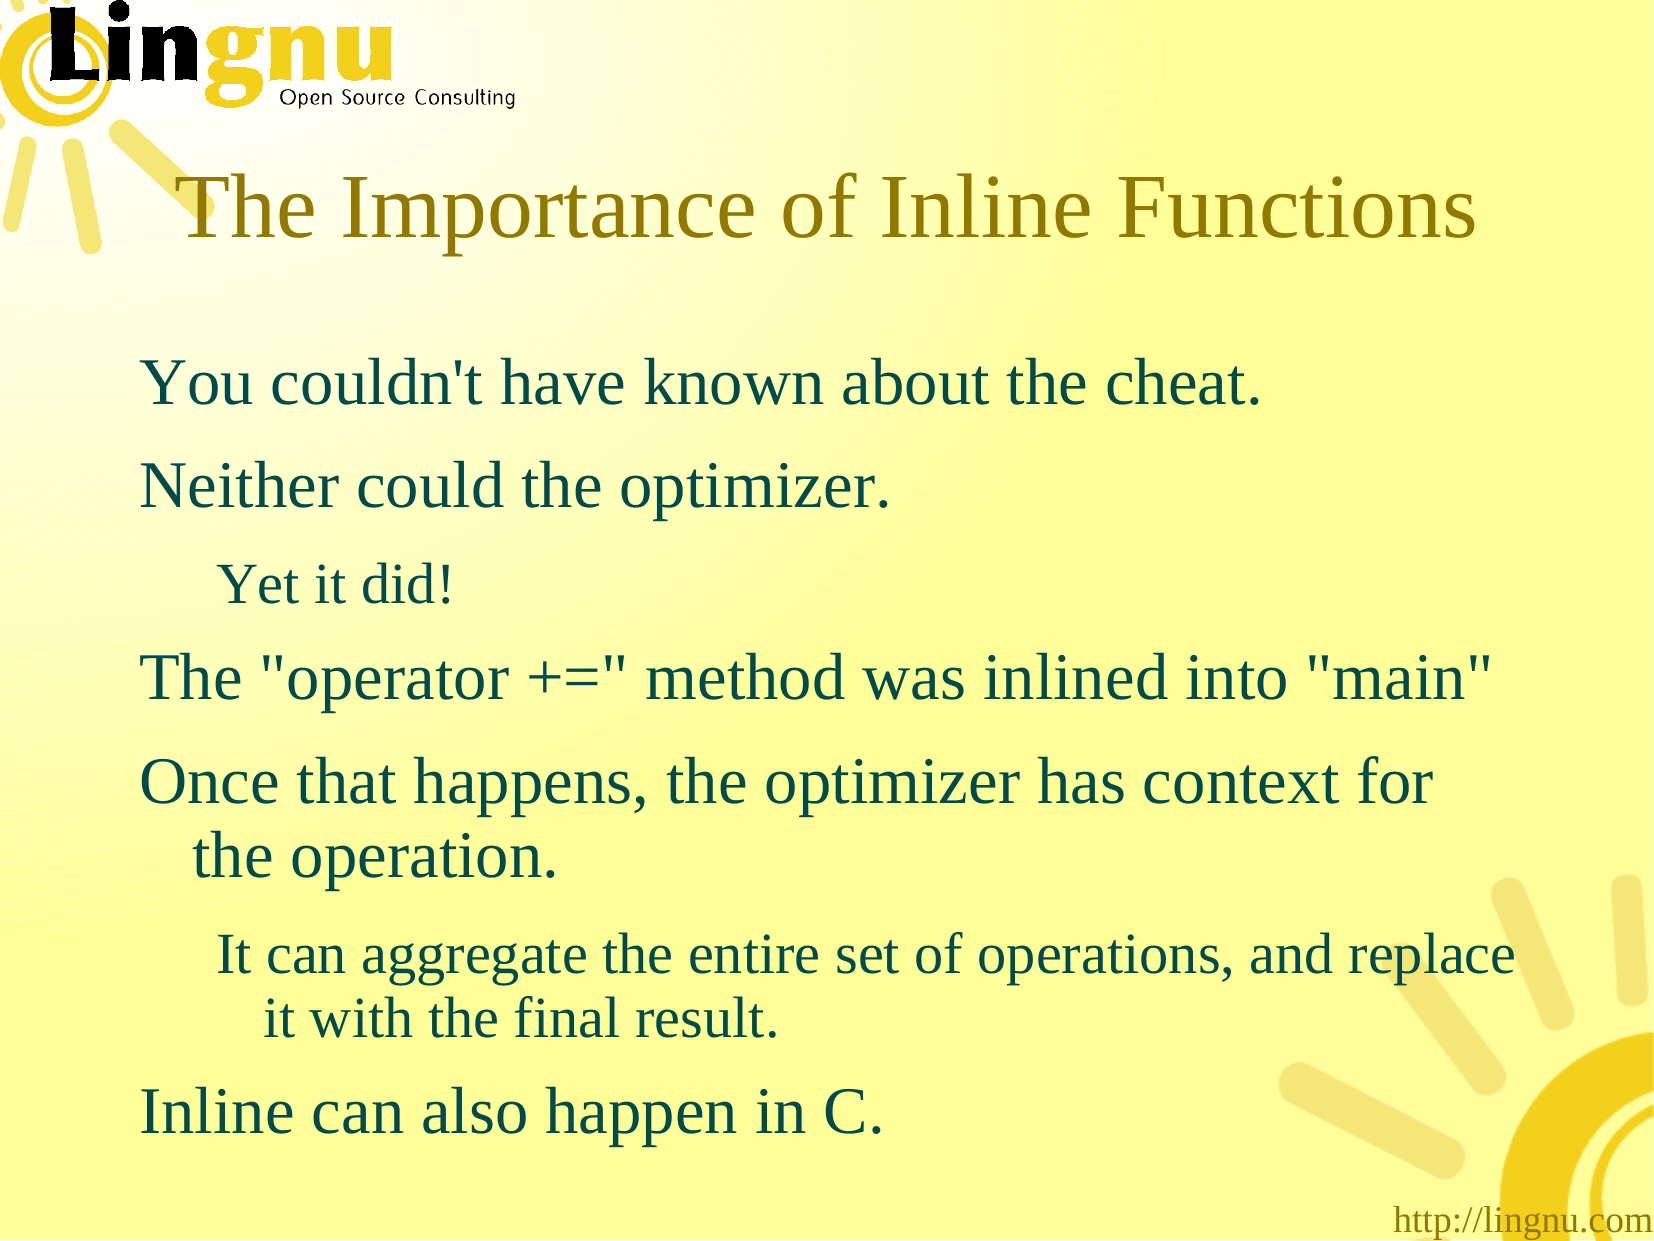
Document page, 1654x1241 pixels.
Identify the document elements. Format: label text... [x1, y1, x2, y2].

picture [1439, 1223, 1447, 1231]
title The Importance of Inline Functions [121, 102, 1534, 311]
picture [0, 0, 516, 256]
list You couldn't have known about the cheat. Neither could the optimizer. Yet it did! The "operator +=" method was inlined into "main" Once that happens, the optimizer has context for the operation. It can aggregate the entire set of operations, and replace it with the final result. Inline can also happen in C. [121, 344, 1534, 1223]
picture [1526, 1232, 1537, 1239]
picture [1256, 871, 1654, 1241]
